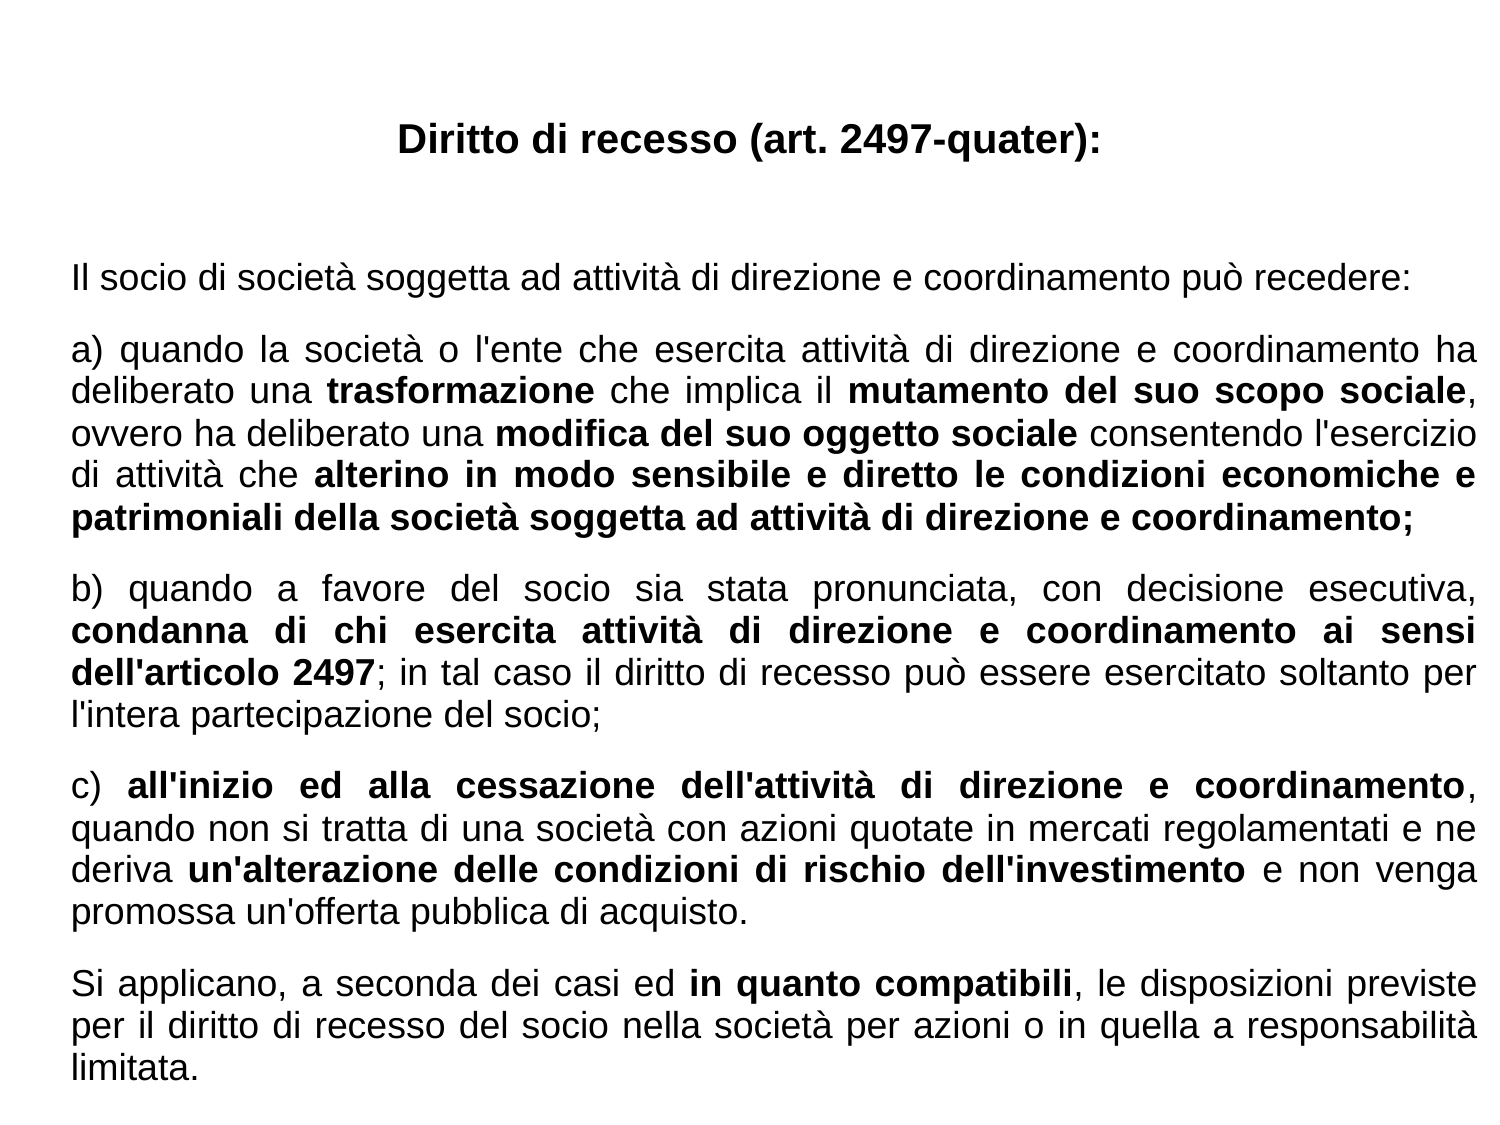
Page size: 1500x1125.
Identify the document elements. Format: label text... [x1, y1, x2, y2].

title Diritto di recesso (art. 2497-quater): [75, 45, 1426, 233]
list Il socio di società soggetta ad attività di direzione e coordinamento può recedere: a) quando la società o l'ente che esercita attività di direzione e coordinamento ha deliberato una trasformazione che implica il mutamento del suo scopo sociale, ovvero ha deliberato una modifica del suo oggetto sociale consentendo l'esercizio di attività che alterino in modo sensibile e diretto le condizioni economiche e patrimoniali della società soggetta ad attività di direzione e coordinamento; b) quando a favore del socio sia stata pronunciata, con decisione esecutiva, condanna di chi esercita attività di direzione e coordinamento ai sensi dell'articolo 2497; in tal caso il diritto di recesso può essere esercitato soltanto per l'intera partecipazione del socio; c) all'inizio ed alla cessazione dell'attività di direzione e coordinamento, quando non si tratta di una società con azioni quotate in mercati regolamentati e ne deriva un'alterazione delle condizioni di rischio dell'investimento e non venga promossa un'offerta pubblica di acquisto. Si applicano, a seconda dei casi ed in quanto compatibili, le disposizioni previste per il diritto di recesso del socio nella società per azioni o in quella a responsabilità limitata. [0, 256, 1478, 1101]
